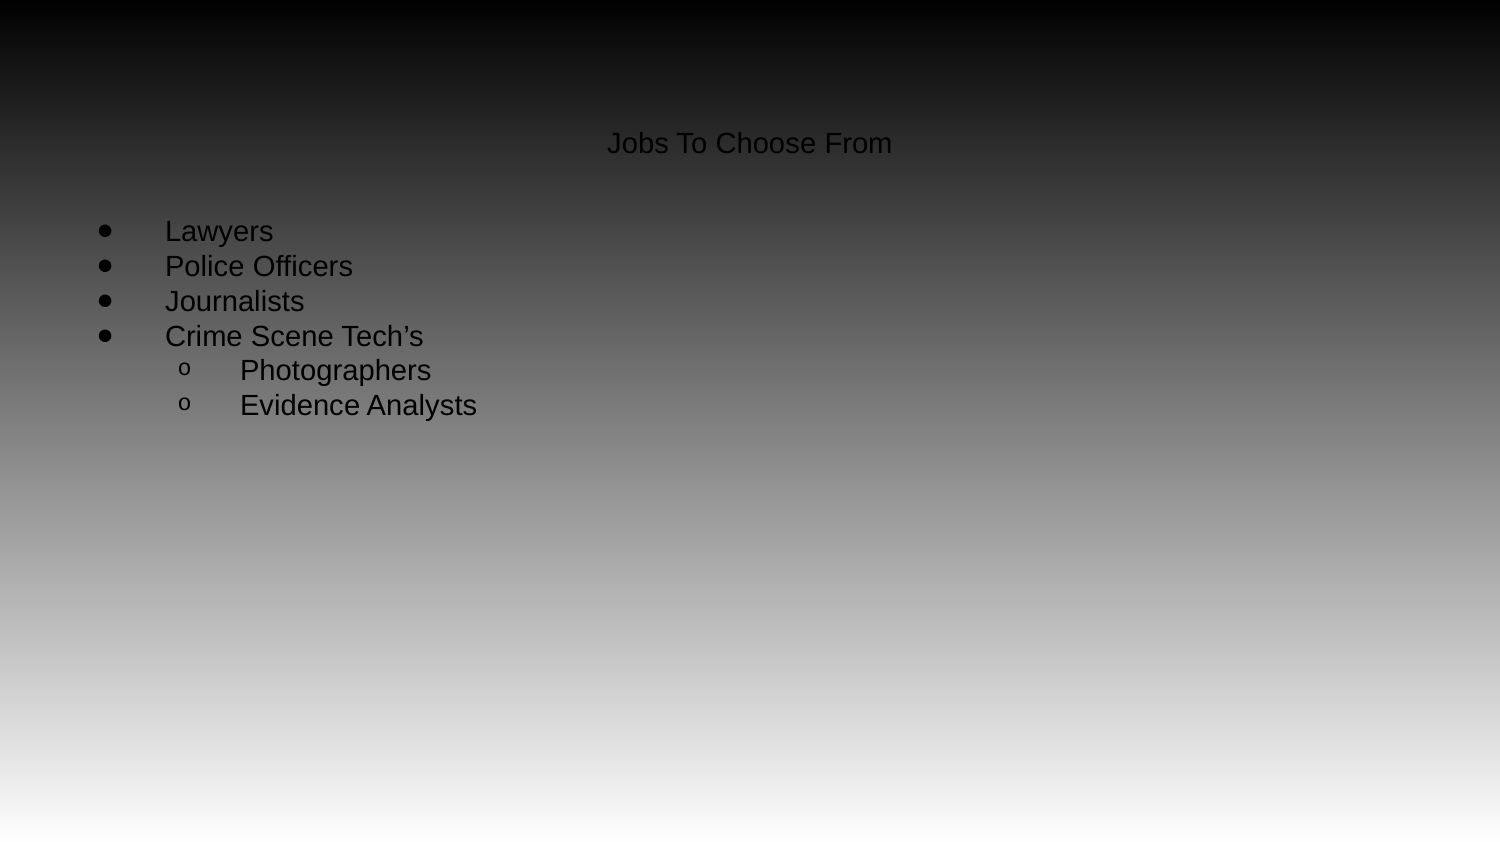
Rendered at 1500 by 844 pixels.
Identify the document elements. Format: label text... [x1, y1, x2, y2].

title Jobs To Choose From [75, 33, 1425, 175]
list Lawyers Police Officers Journalists Crime Scene Tech’s Photographers Evidence Analysts [75, 196, 1425, 808]
